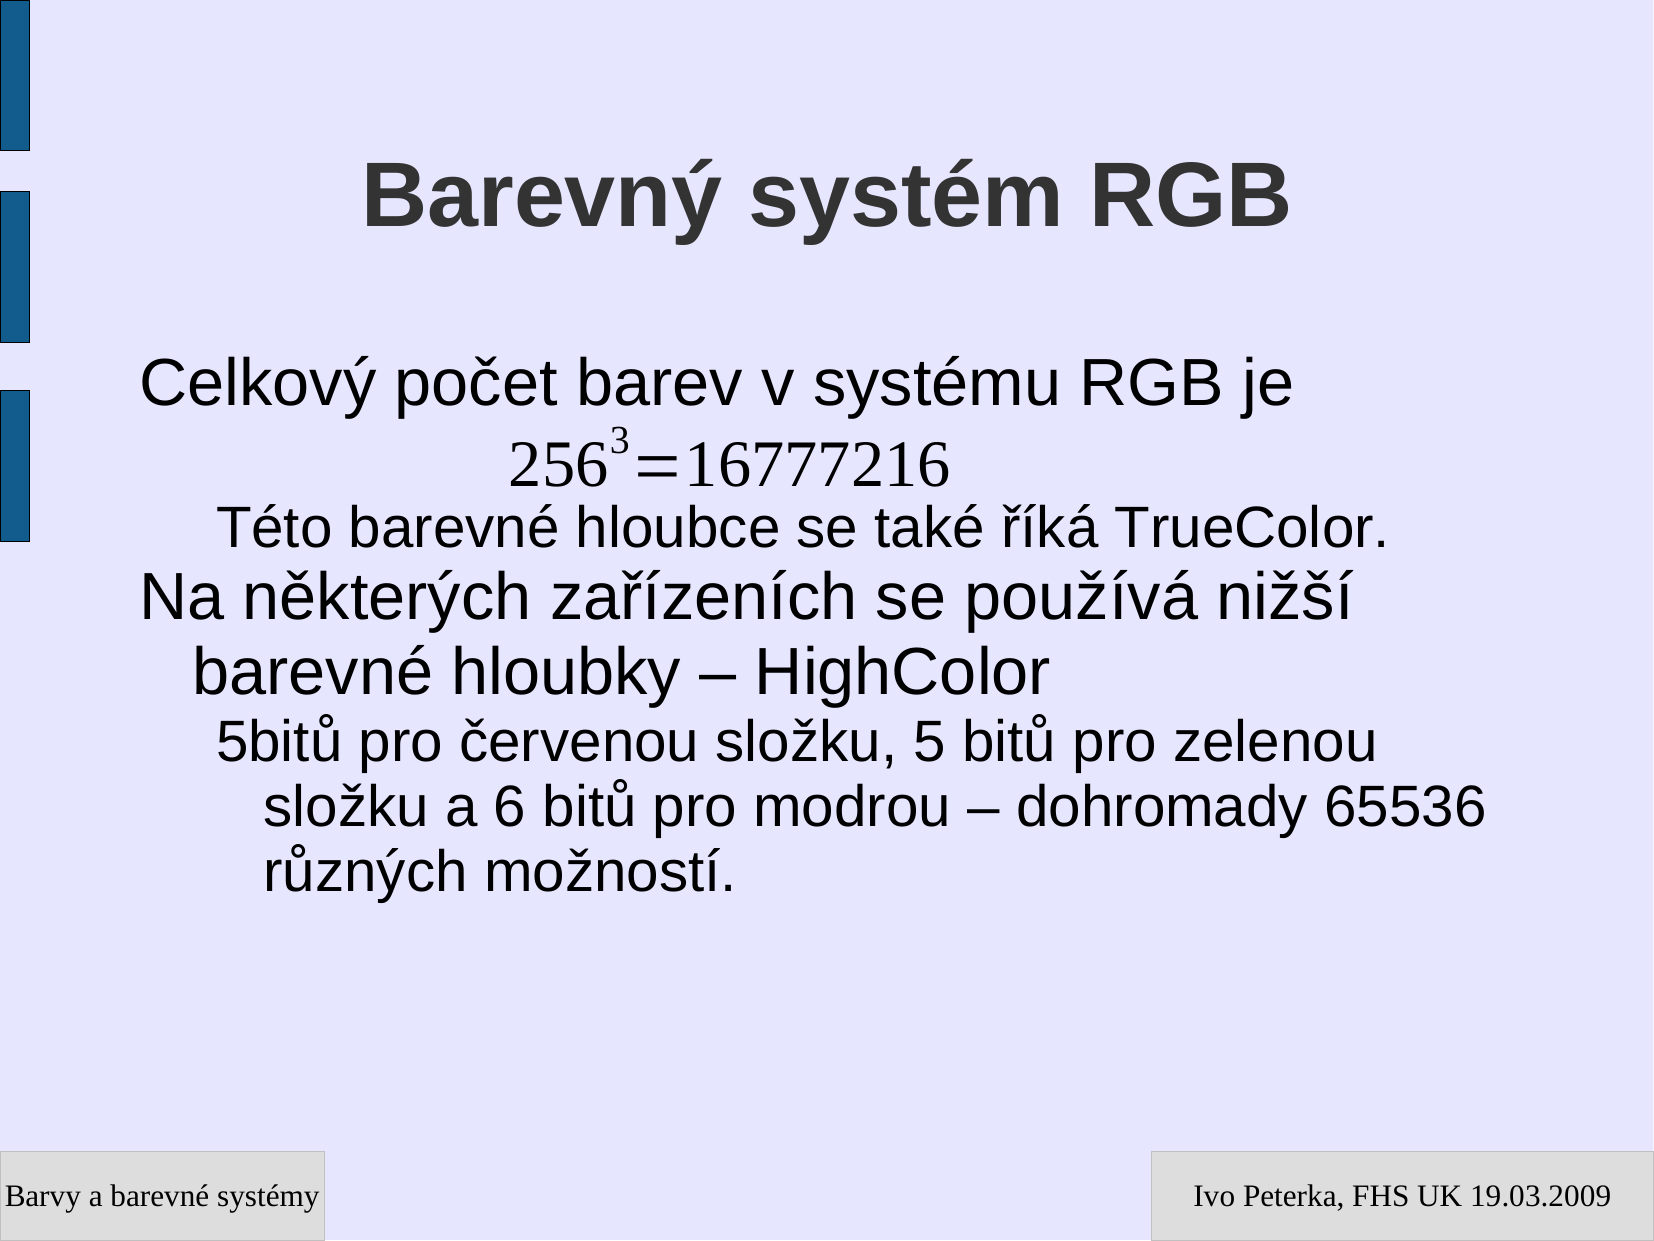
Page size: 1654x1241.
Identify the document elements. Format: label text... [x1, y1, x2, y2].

list Celkový počet barev v systému RGB je Této barevné hloubce se také říká TrueColor. Na některých zařízeních se používá nižší barevné hloubky – HighColor 5bitů pro červenou složku, 5 bitů pro zelenou složku a 6 bitů pro modrou – dohromady 65536 různých možností. [121, 344, 1534, 1112]
title Barevný systém RGB [121, 98, 1534, 291]
chart [501, 418, 959, 502]
